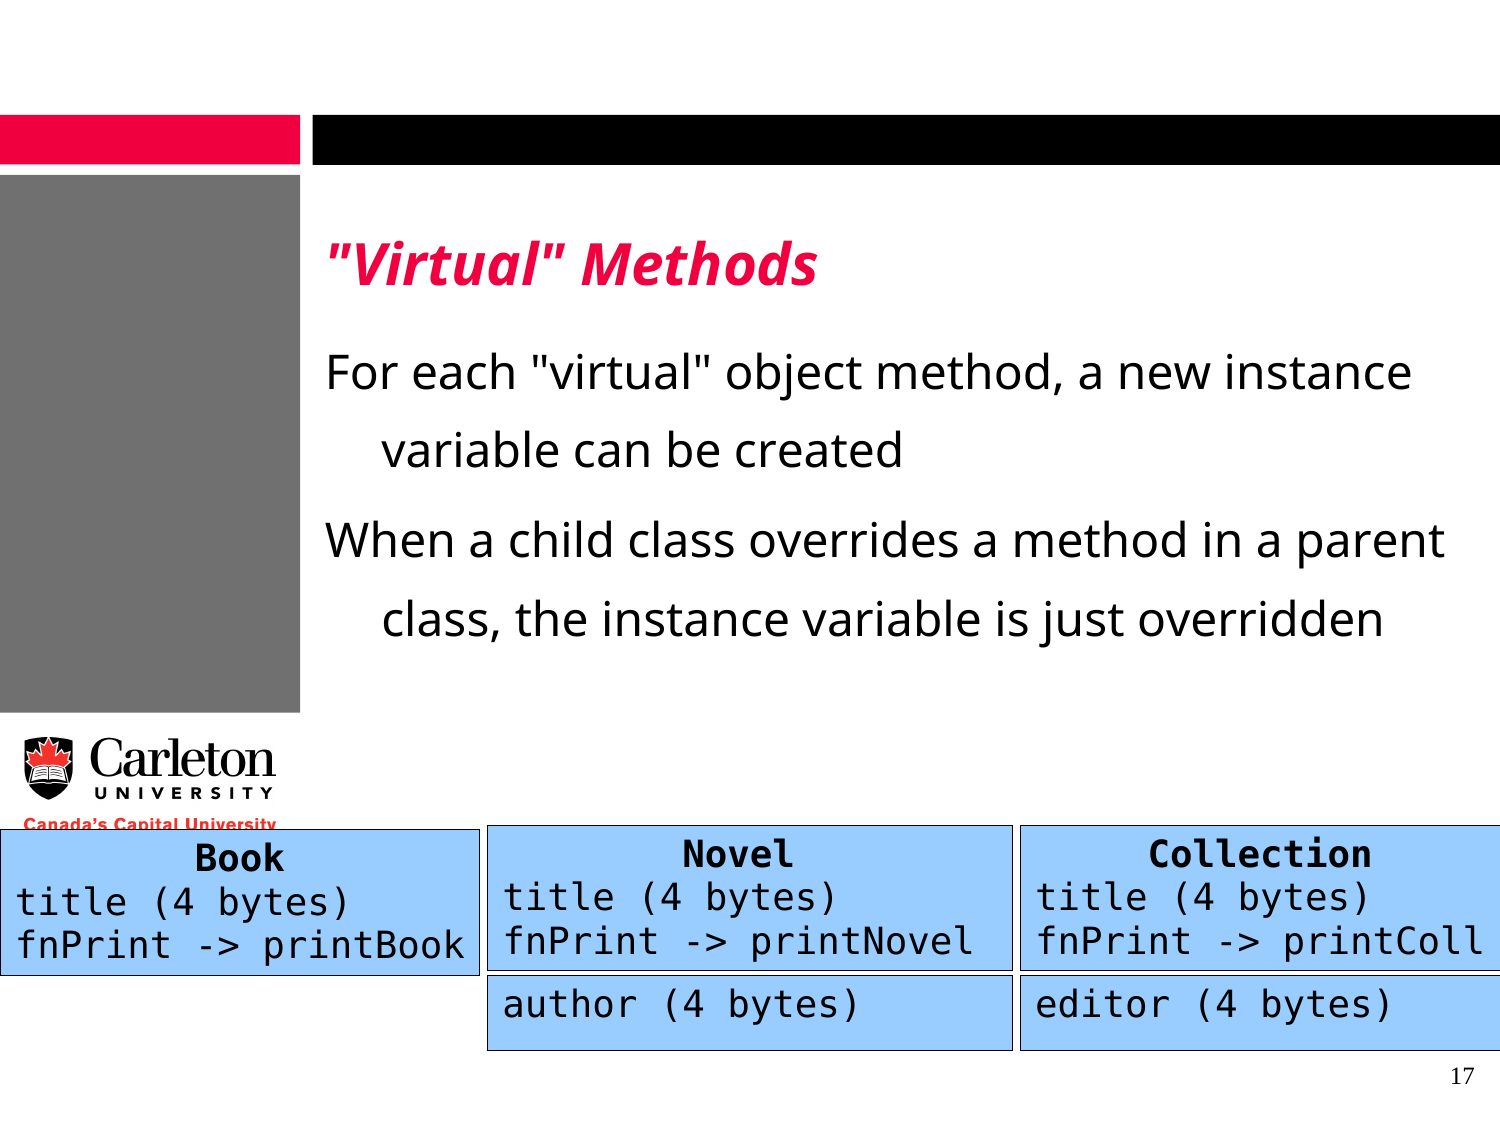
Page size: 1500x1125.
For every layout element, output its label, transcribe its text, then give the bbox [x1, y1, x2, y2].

list For each "virtual" object method, a new instance variable can be created When a child class overrides a method in a parent class, the instance variable is just overridden [324, 324, 1450, 1036]
title "Virtual" Methods [324, 194, 1450, 324]
text_box Book title (4 bytes) fnPrint -> printBook [0, 829, 480, 976]
text_box author (4 bytes) [487, 975, 1013, 1051]
picture [24, 737, 276, 829]
text_box Collection title (4 bytes) fnPrint -> printColl [1020, 825, 1500, 971]
text_box Novel title (4 bytes) fnPrint -> printNovel [487, 825, 1013, 971]
text_box editor (4 bytes) [1020, 975, 1500, 1051]
